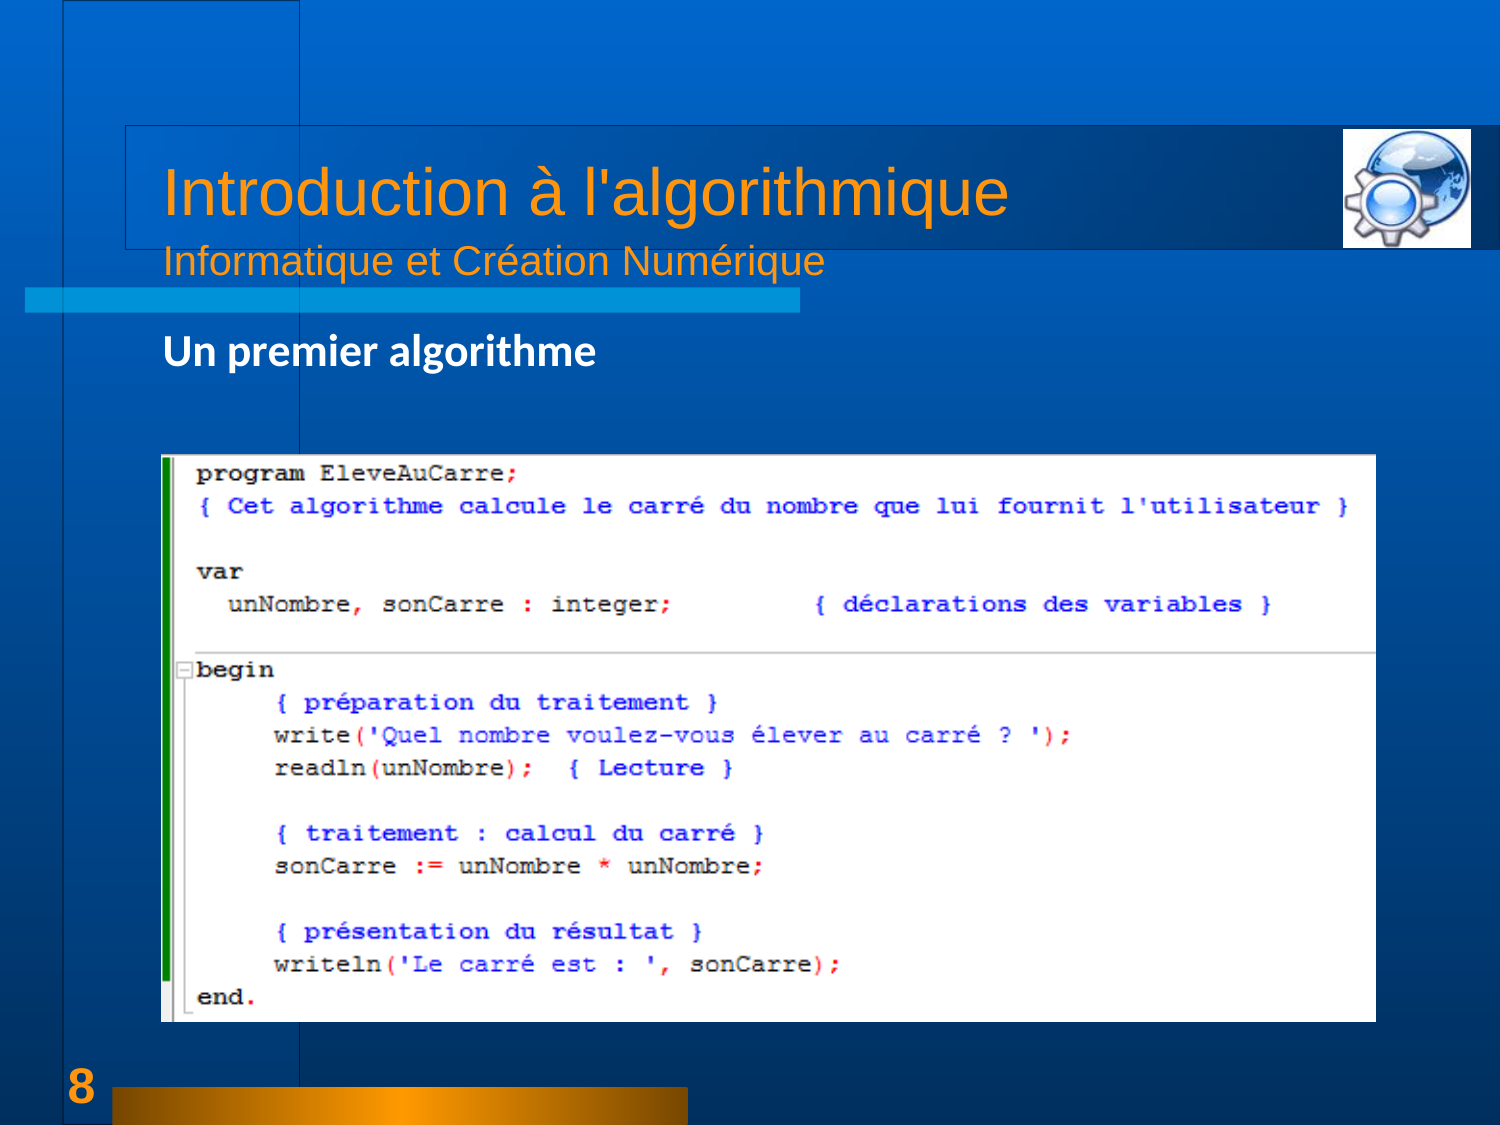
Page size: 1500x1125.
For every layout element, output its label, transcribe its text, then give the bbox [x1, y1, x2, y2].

text_box Un premier algorithme [147, 324, 1418, 1056]
picture [1343, 129, 1471, 248]
